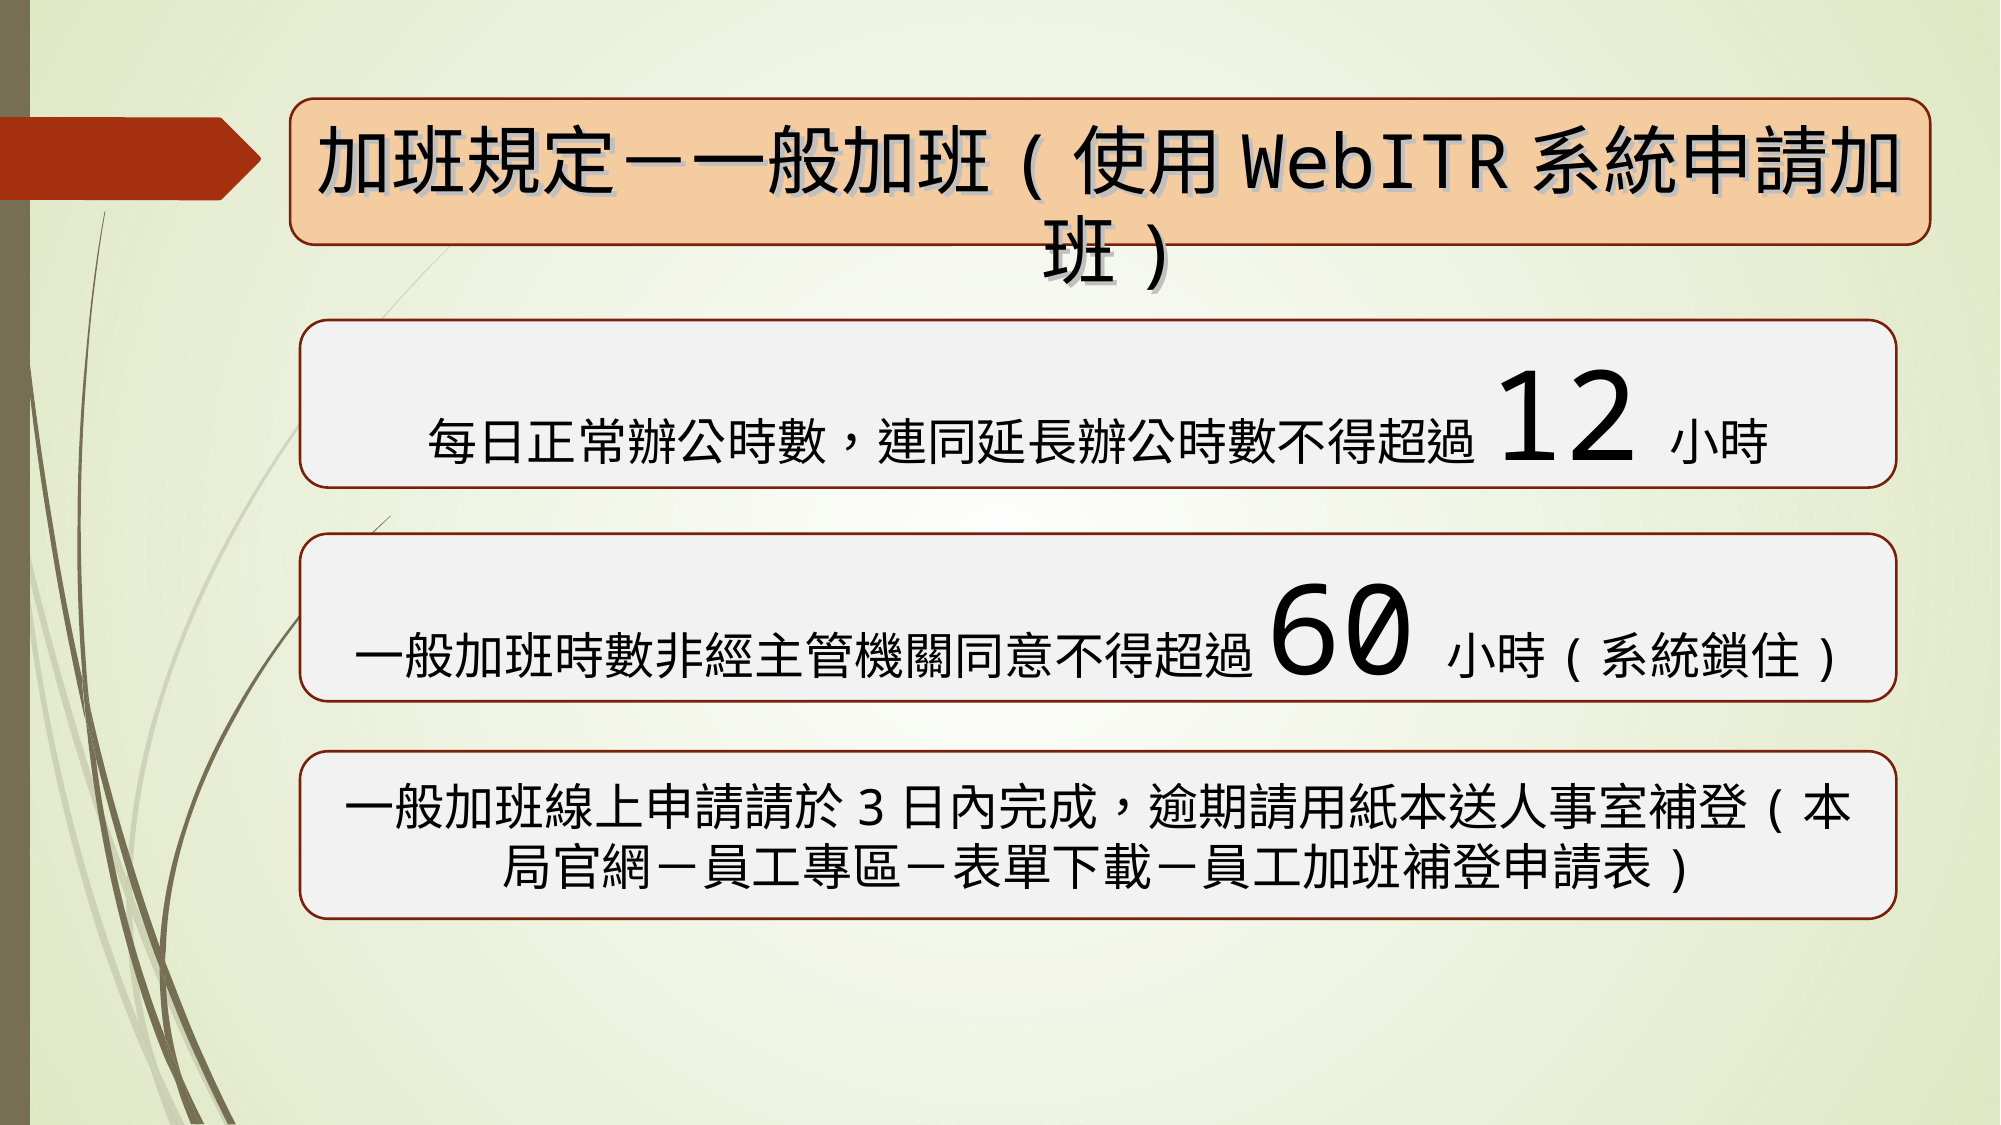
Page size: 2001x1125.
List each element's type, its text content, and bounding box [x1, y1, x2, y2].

text_box 一般加班時數非經主管機關同意不得超過60小時(系統鎖住) [300, 533, 1897, 702]
text_box 加班規定－一般加班(使用WebITR系統申請加班) [290, 98, 1931, 245]
text_box 一般加班線上申請請於3日內完成，逾期請用紙本送人事室補登(本局官網－員工專區－表單下載－員工加班補登申請表) [300, 751, 1897, 919]
text_box 每日正常辦公時數，連同延長辦公時數不得超過12小時 [300, 320, 1897, 488]
